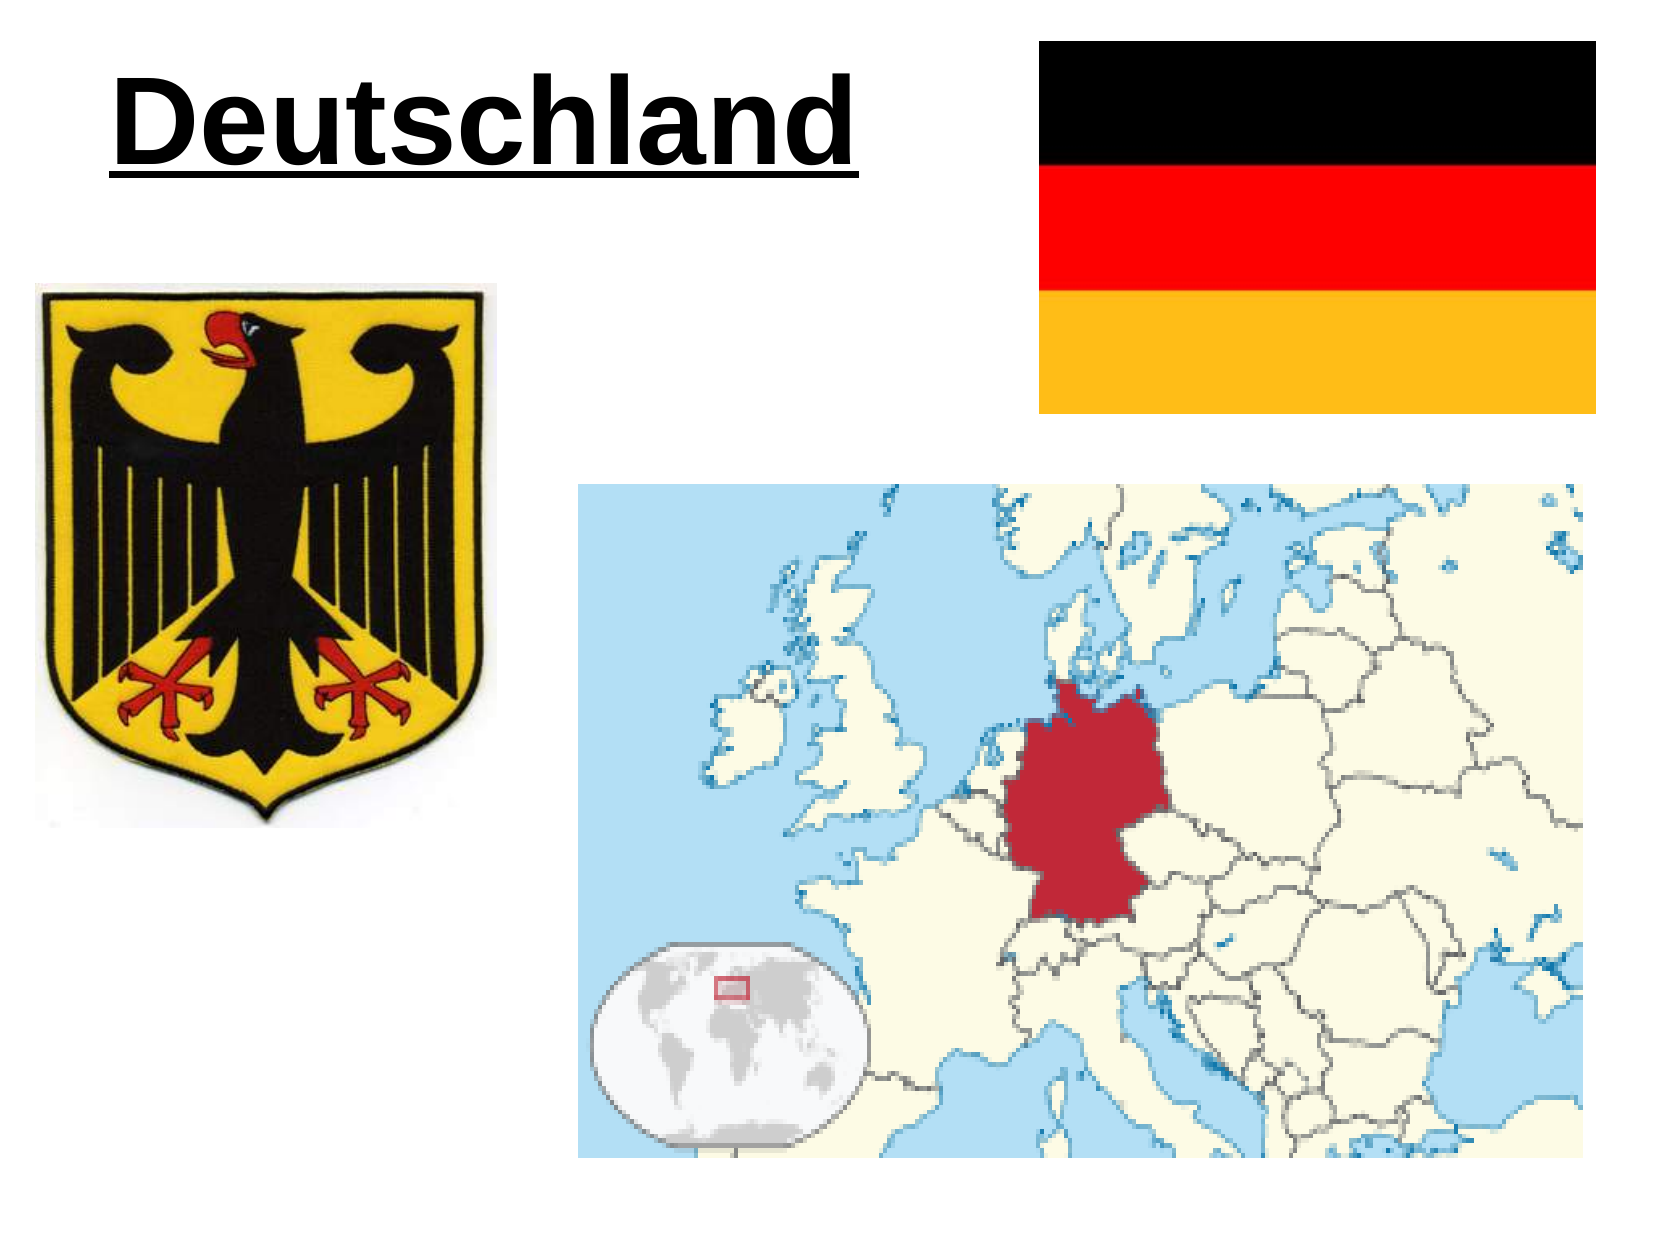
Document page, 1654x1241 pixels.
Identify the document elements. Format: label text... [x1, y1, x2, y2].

picture [35, 283, 497, 829]
picture [578, 484, 1583, 1158]
title Deutschland [0, 5, 969, 237]
picture [1039, 41, 1596, 414]
